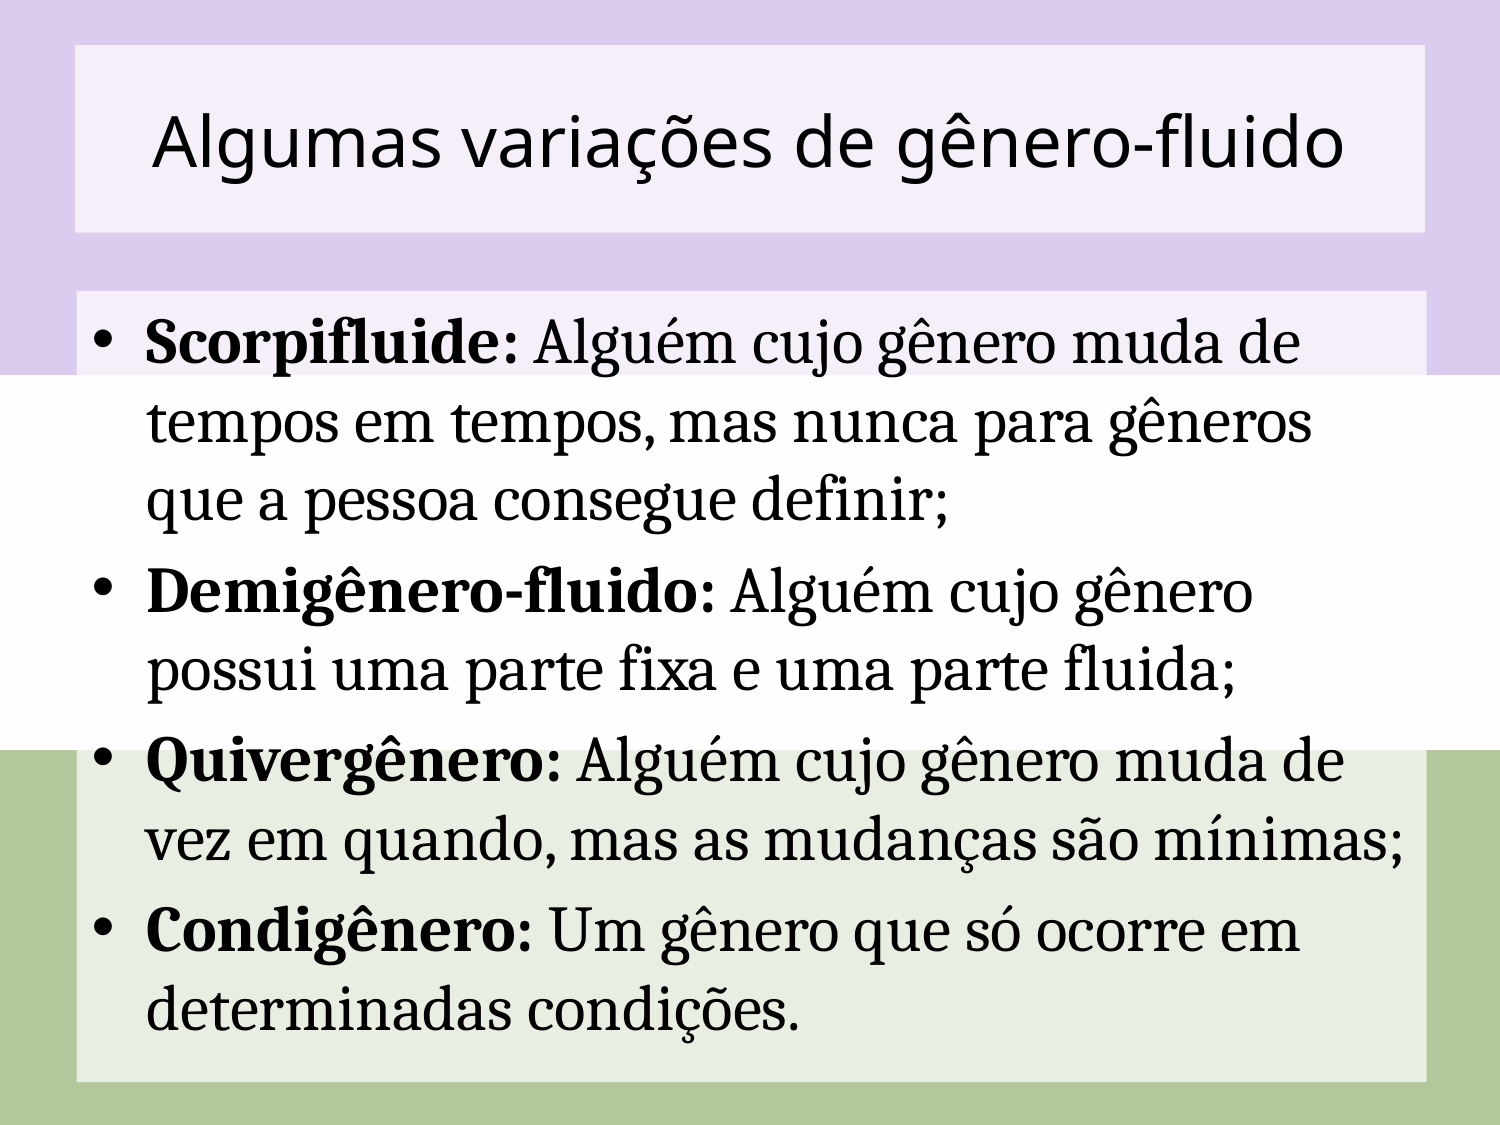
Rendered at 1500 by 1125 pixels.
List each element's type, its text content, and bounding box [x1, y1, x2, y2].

title Algumas variações de gênero-fluido [75, 45, 1425, 233]
list Scorpifluide: Alguém cujo gênero muda de tempos em tempos, mas nunca para gêneros que a pessoa consegue definir; Demigênero-fluido: Alguém cujo gênero possui uma parte fixa e uma parte fluida; Quivergênero: Alguém cujo gênero muda de vez em quando, mas as mudanças são mínimas; Condigênero: Um gênero que só ocorre em determinadas condições. [76, 290, 1427, 1083]
